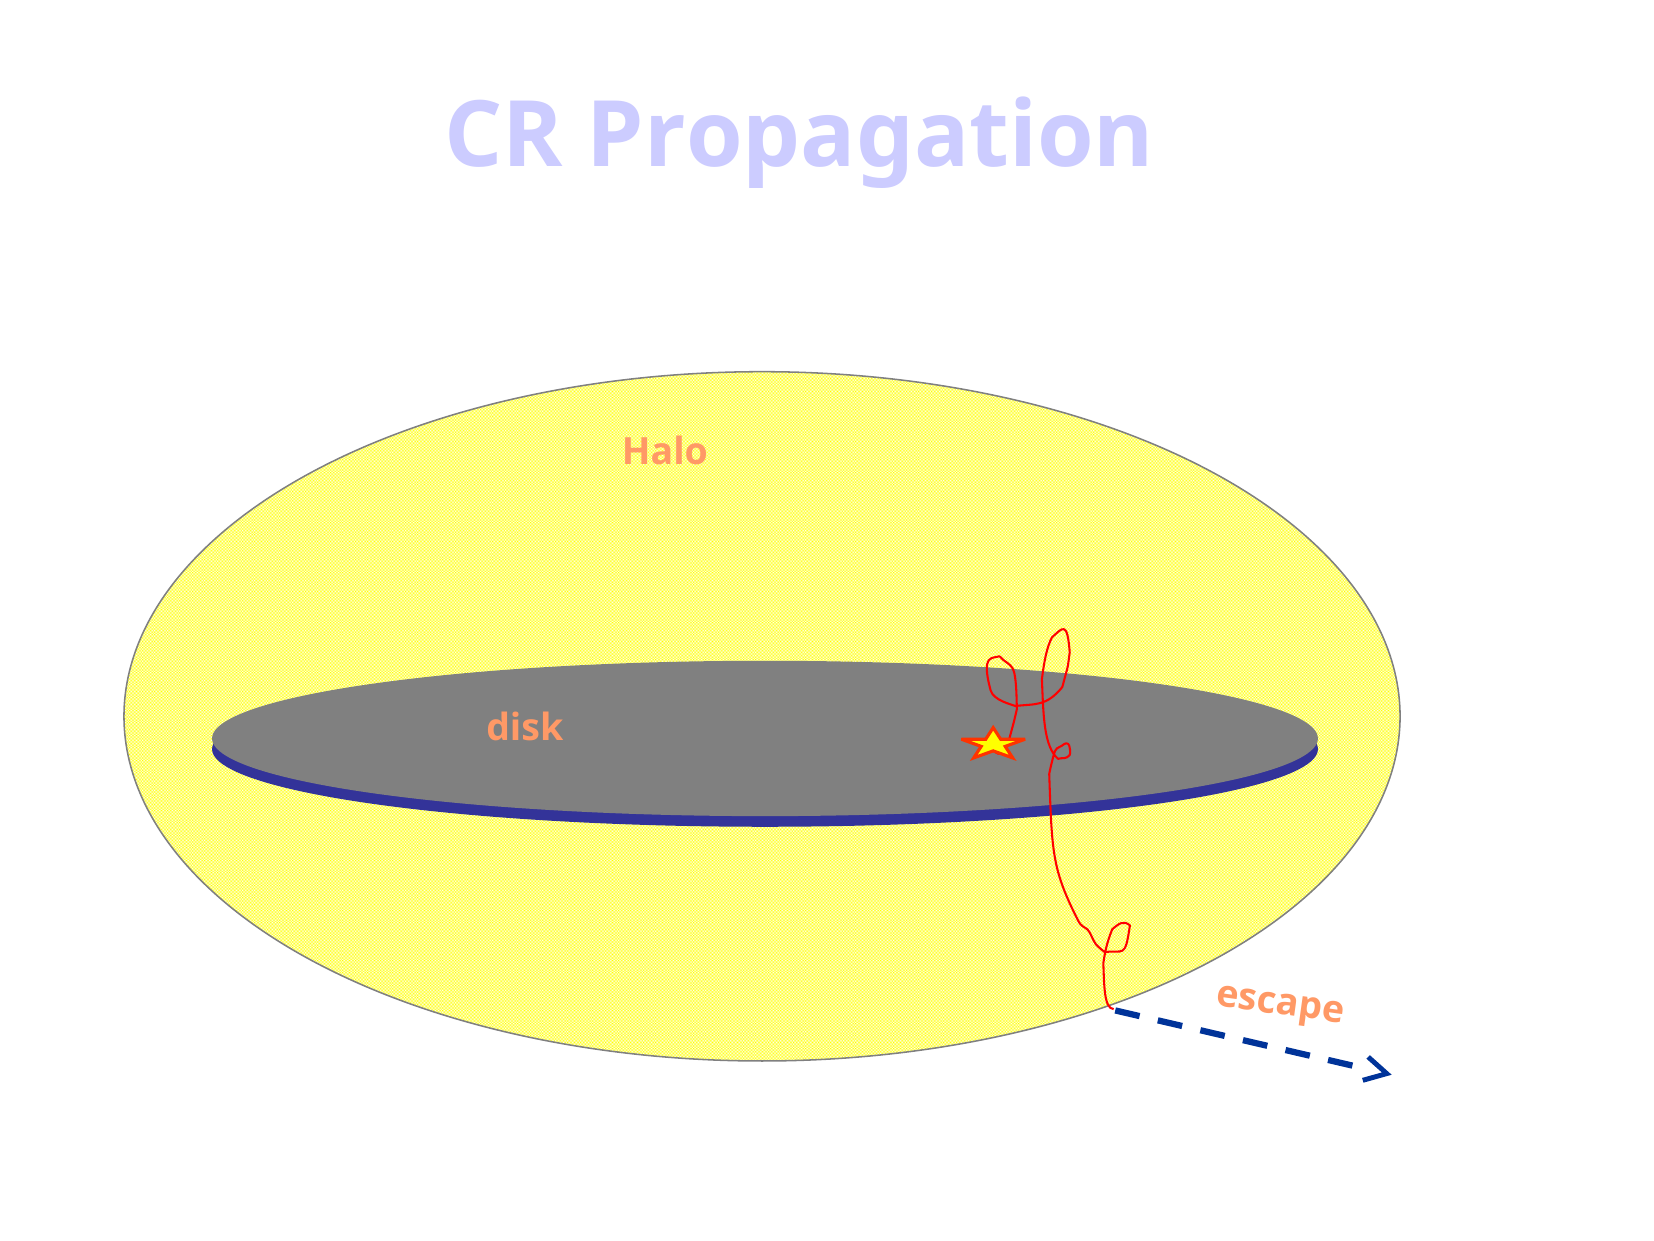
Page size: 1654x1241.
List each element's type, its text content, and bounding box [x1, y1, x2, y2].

text_box [1056, 745, 1069, 757]
text_box disk [471, 692, 579, 760]
text_box [1107, 925, 1128, 950]
title CR Propagation [96, 27, 1503, 235]
text_box escape [1197, 956, 1365, 1045]
text_box [988, 658, 1015, 704]
text_box [1043, 631, 1068, 700]
text_box Halo [607, 416, 724, 484]
text_box [123, 371, 1401, 1061]
